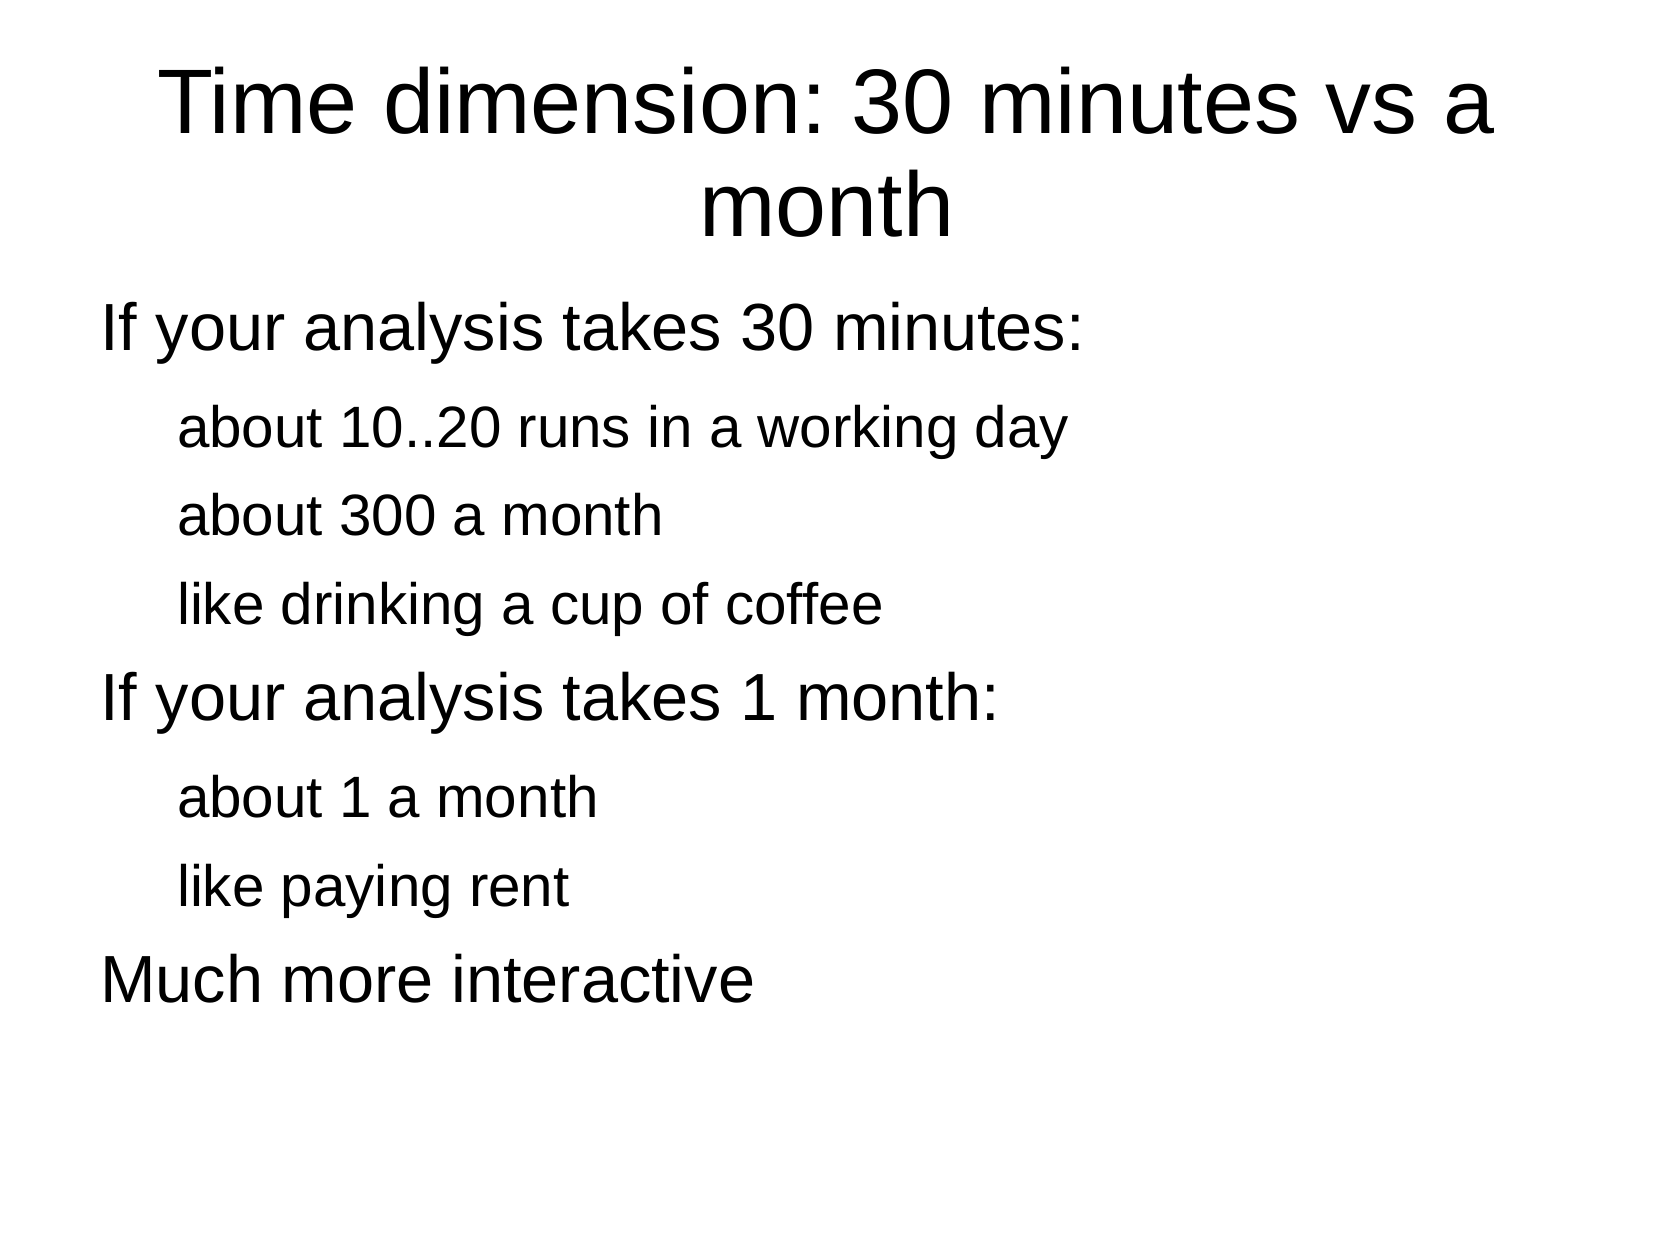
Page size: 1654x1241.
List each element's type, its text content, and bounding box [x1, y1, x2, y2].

list If your analysis takes 30 minutes: about 10..20 runs in a working day about 300 a month like drinking a cup of coffee If your analysis takes 1 month: about 1 a month like paying rent Much more interactive [82, 290, 1571, 1094]
title Time dimension: 30 minutes vs a month [82, 47, 1571, 259]
